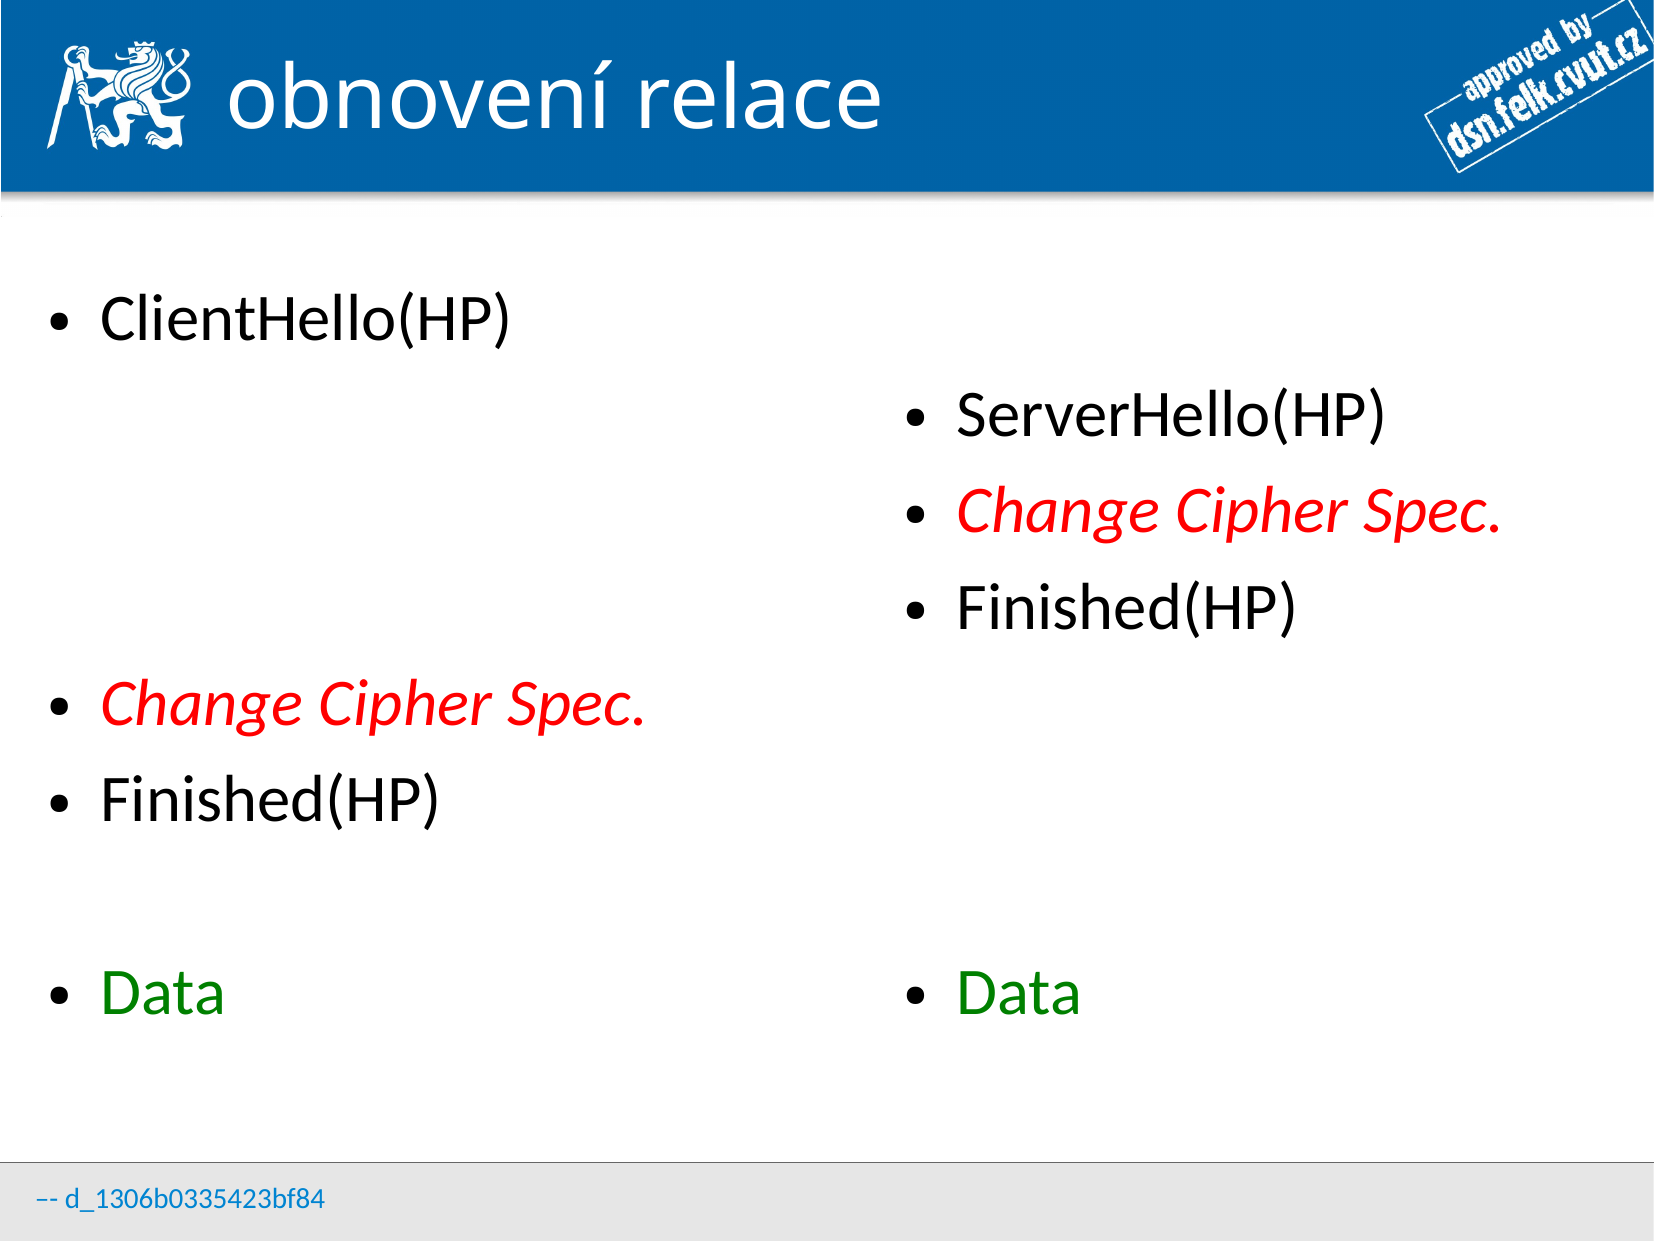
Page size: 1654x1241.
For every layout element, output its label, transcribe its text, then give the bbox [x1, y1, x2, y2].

list ClientHello(HP) Change Cipher Spec. Finished(HP) Data [29, 290, 827, 1109]
list ServerHello(HP) Change Cipher Spec. Finished(HP) Data [885, 290, 1625, 1109]
picture [1, 0, 1654, 217]
title obnovení relace [225, 0, 1426, 188]
